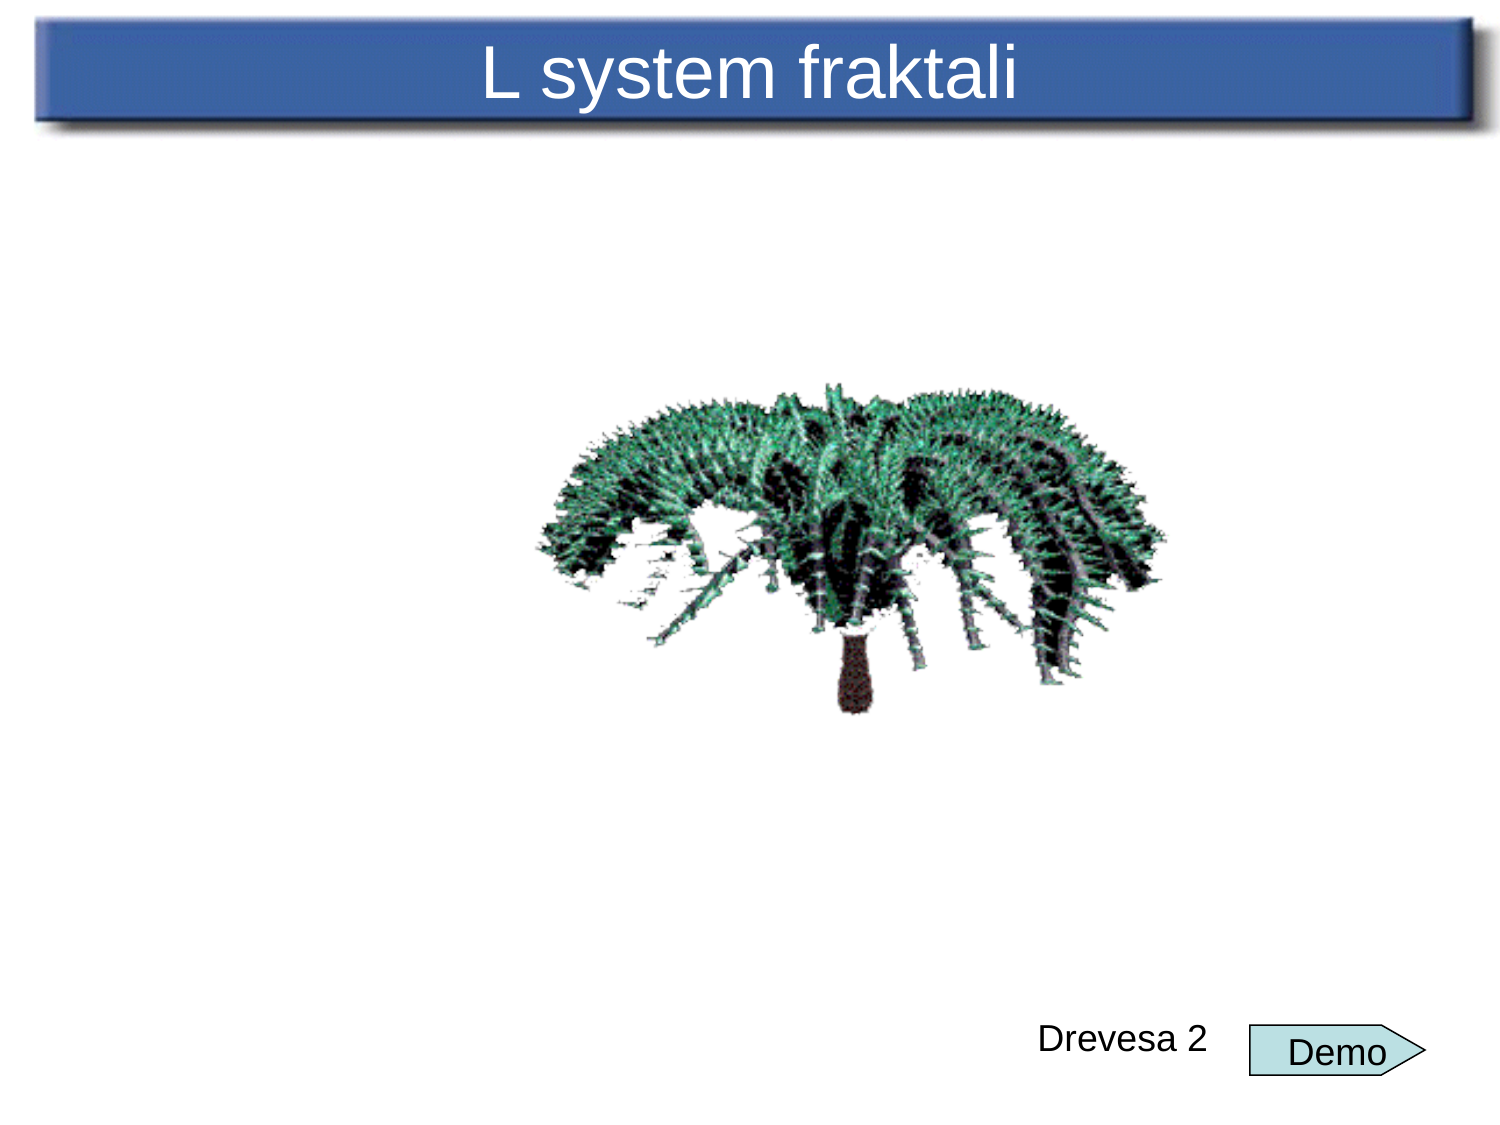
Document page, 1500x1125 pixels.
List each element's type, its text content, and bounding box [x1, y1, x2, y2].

title L system fraktali [0, 0, 1500, 138]
picture [512, 274, 1210, 798]
text_box Demo [1249, 1025, 1426, 1076]
text_box Drevesa 2 [1022, 1005, 1223, 1067]
